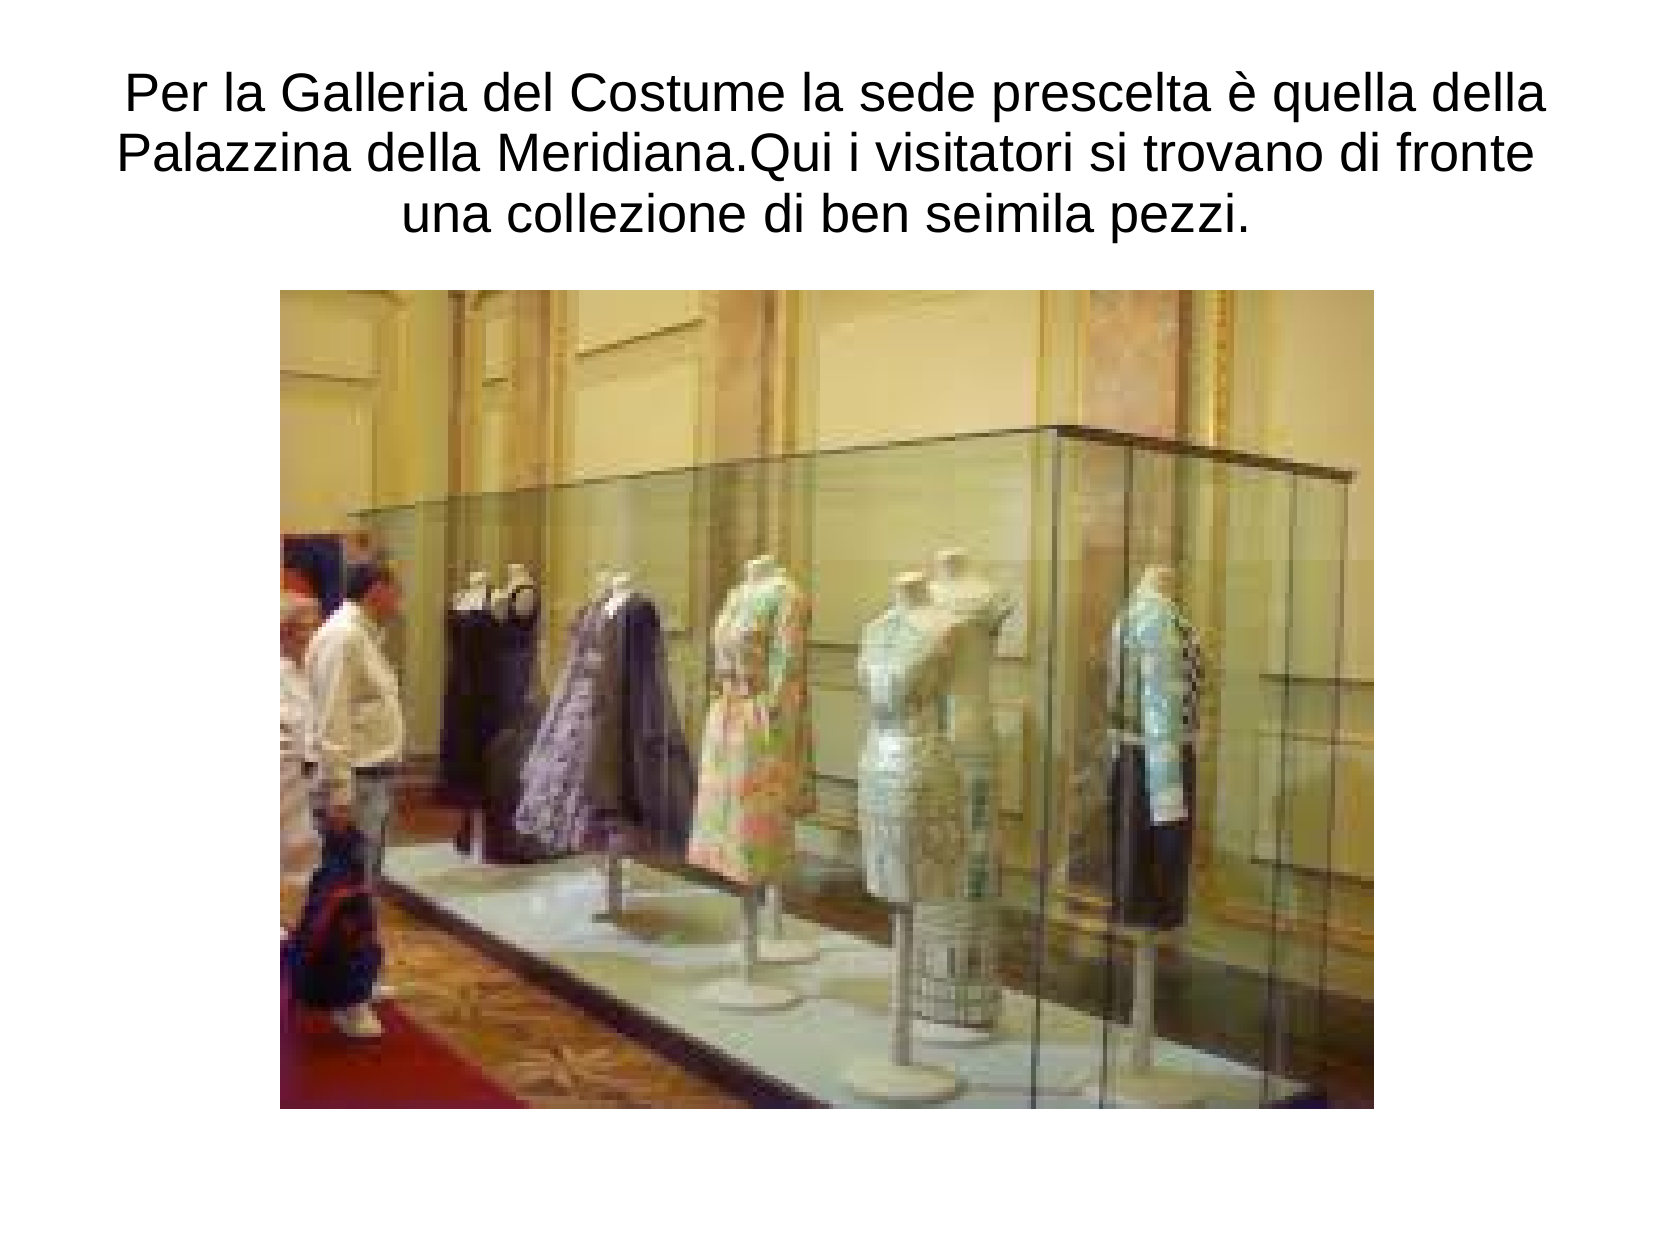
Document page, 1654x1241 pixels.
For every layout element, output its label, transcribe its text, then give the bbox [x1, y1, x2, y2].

picture [280, 290, 1374, 1109]
title Per la Galleria del Costume la sede prescelta è quella della Palazzina della Meridiana.Qui i visitatori si trovano di fronte una collezione di ben seimila pezzi. [82, 49, 1571, 257]
